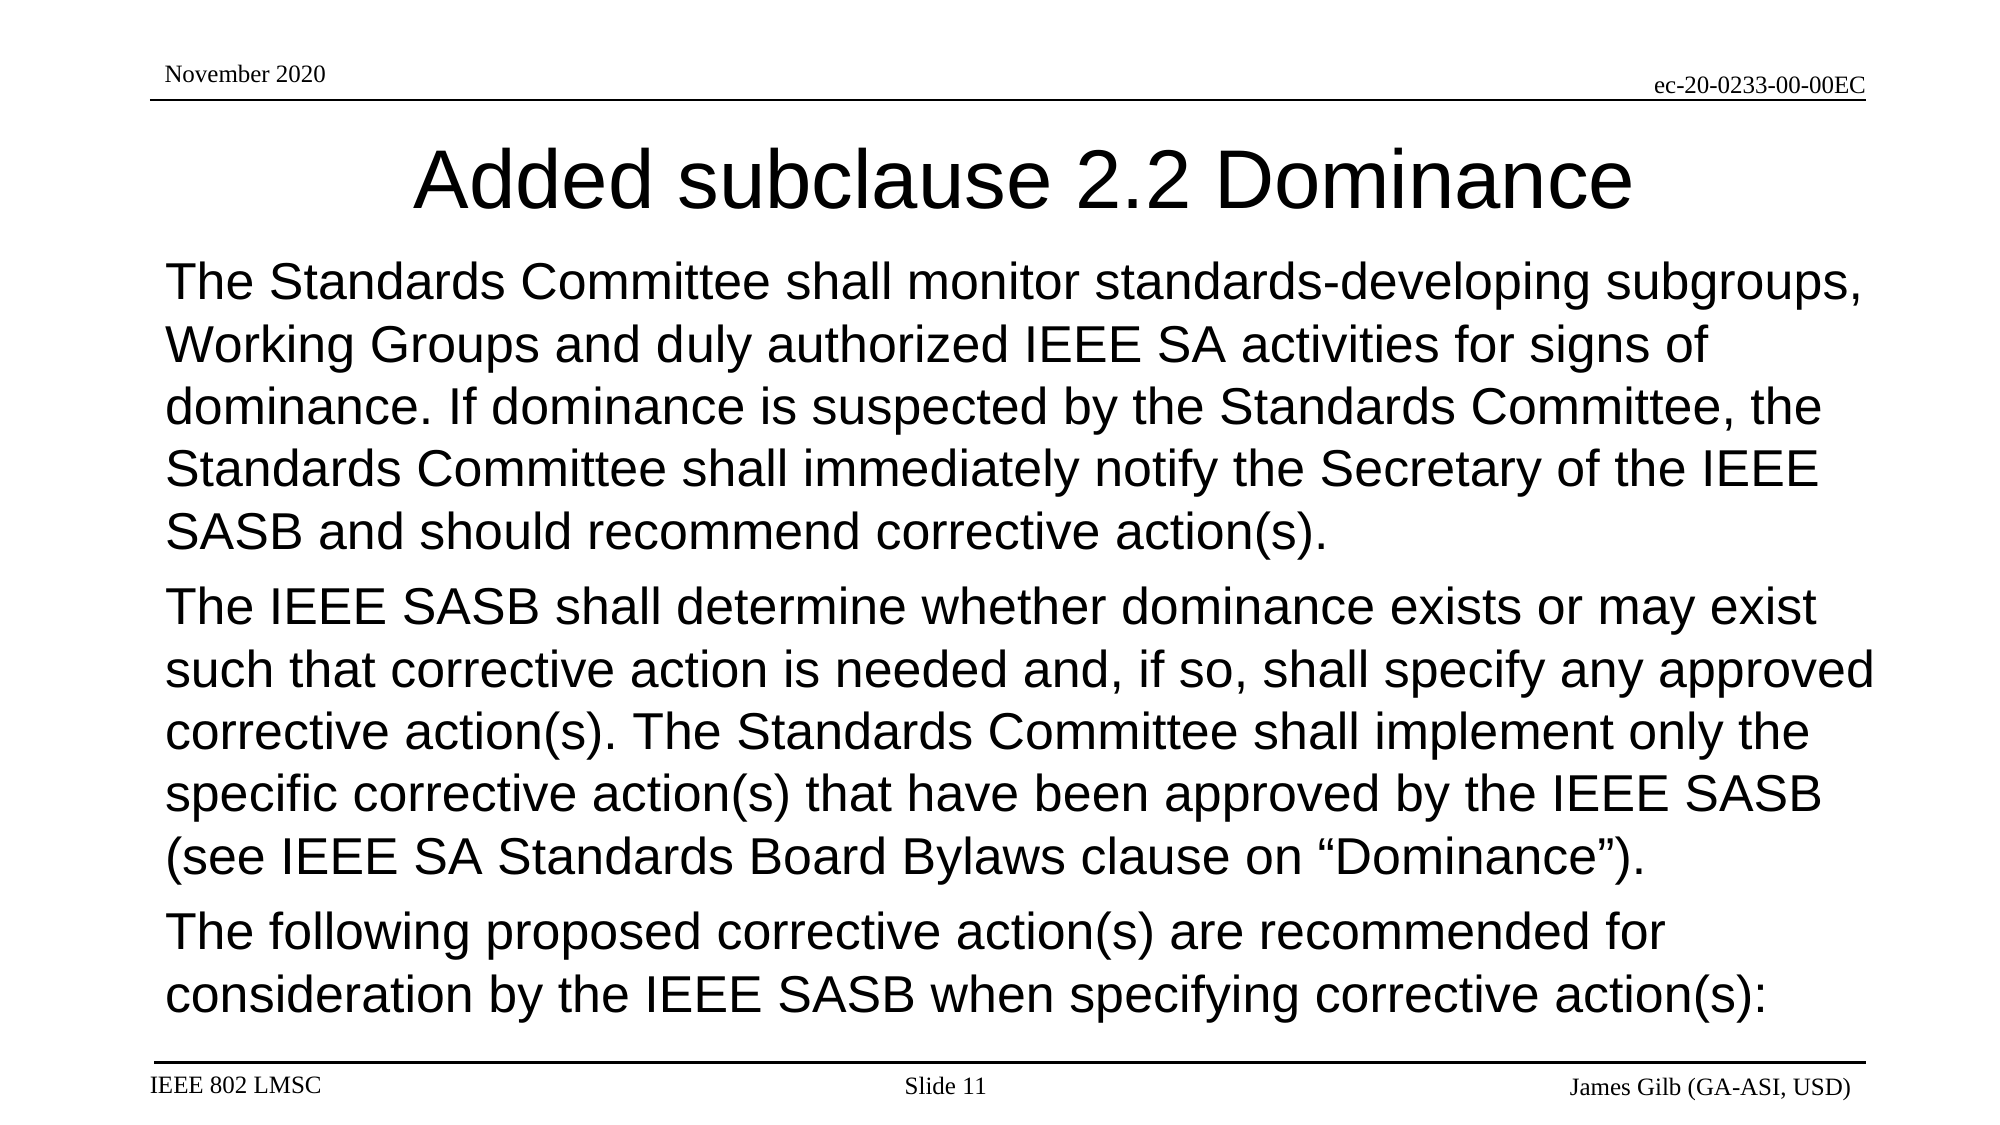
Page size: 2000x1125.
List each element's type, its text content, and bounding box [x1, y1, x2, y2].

title Added subclause 2.2 Dominance [149, 112, 1900, 238]
list The Standards Committee shall monitor standards-developing subgroups, Working Groups and duly authorized IEEE SA activities for signs of dominance. If dominance is suspected by the Standards Committee, the Standards Committee shall immediately notify the Secretary of the IEEE SASB and should recommend corrective action(s). The IEEE SASB shall determine whether dominance exists or may exist such that corrective action is needed and, if so, shall specify any approved corrective action(s). The Standards Committee shall implement only the specific corrective action(s) that have been approved by the IEEE SASB (see IEEE SA Standards Board Bylaws clause on “Dominance”). The following proposed corrective action(s) are recommended for consideration by the IEEE SASB when specifying corrective action(s): [149, 239, 1900, 1051]
